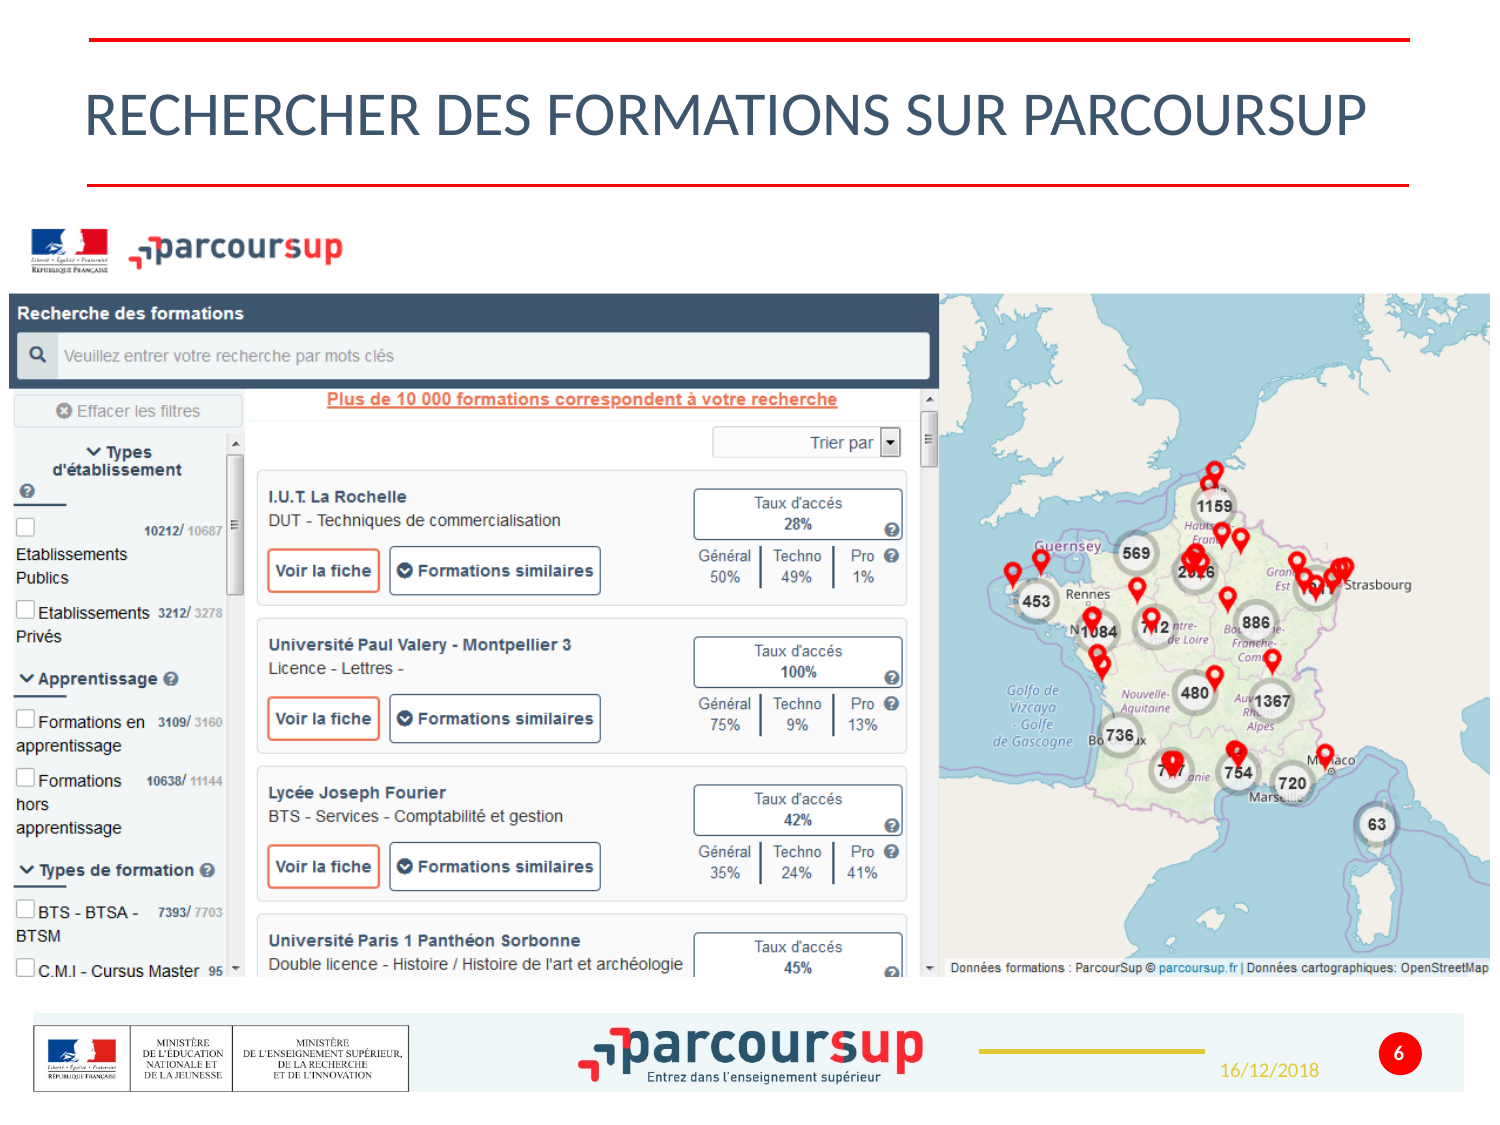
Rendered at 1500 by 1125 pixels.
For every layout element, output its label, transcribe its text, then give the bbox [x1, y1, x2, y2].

picture [9, 215, 1490, 978]
title RECHERCHER DES FORMATIONS SUR Parcoursup [69, 14, 1409, 215]
text_box [1368, 1031, 1430, 1074]
